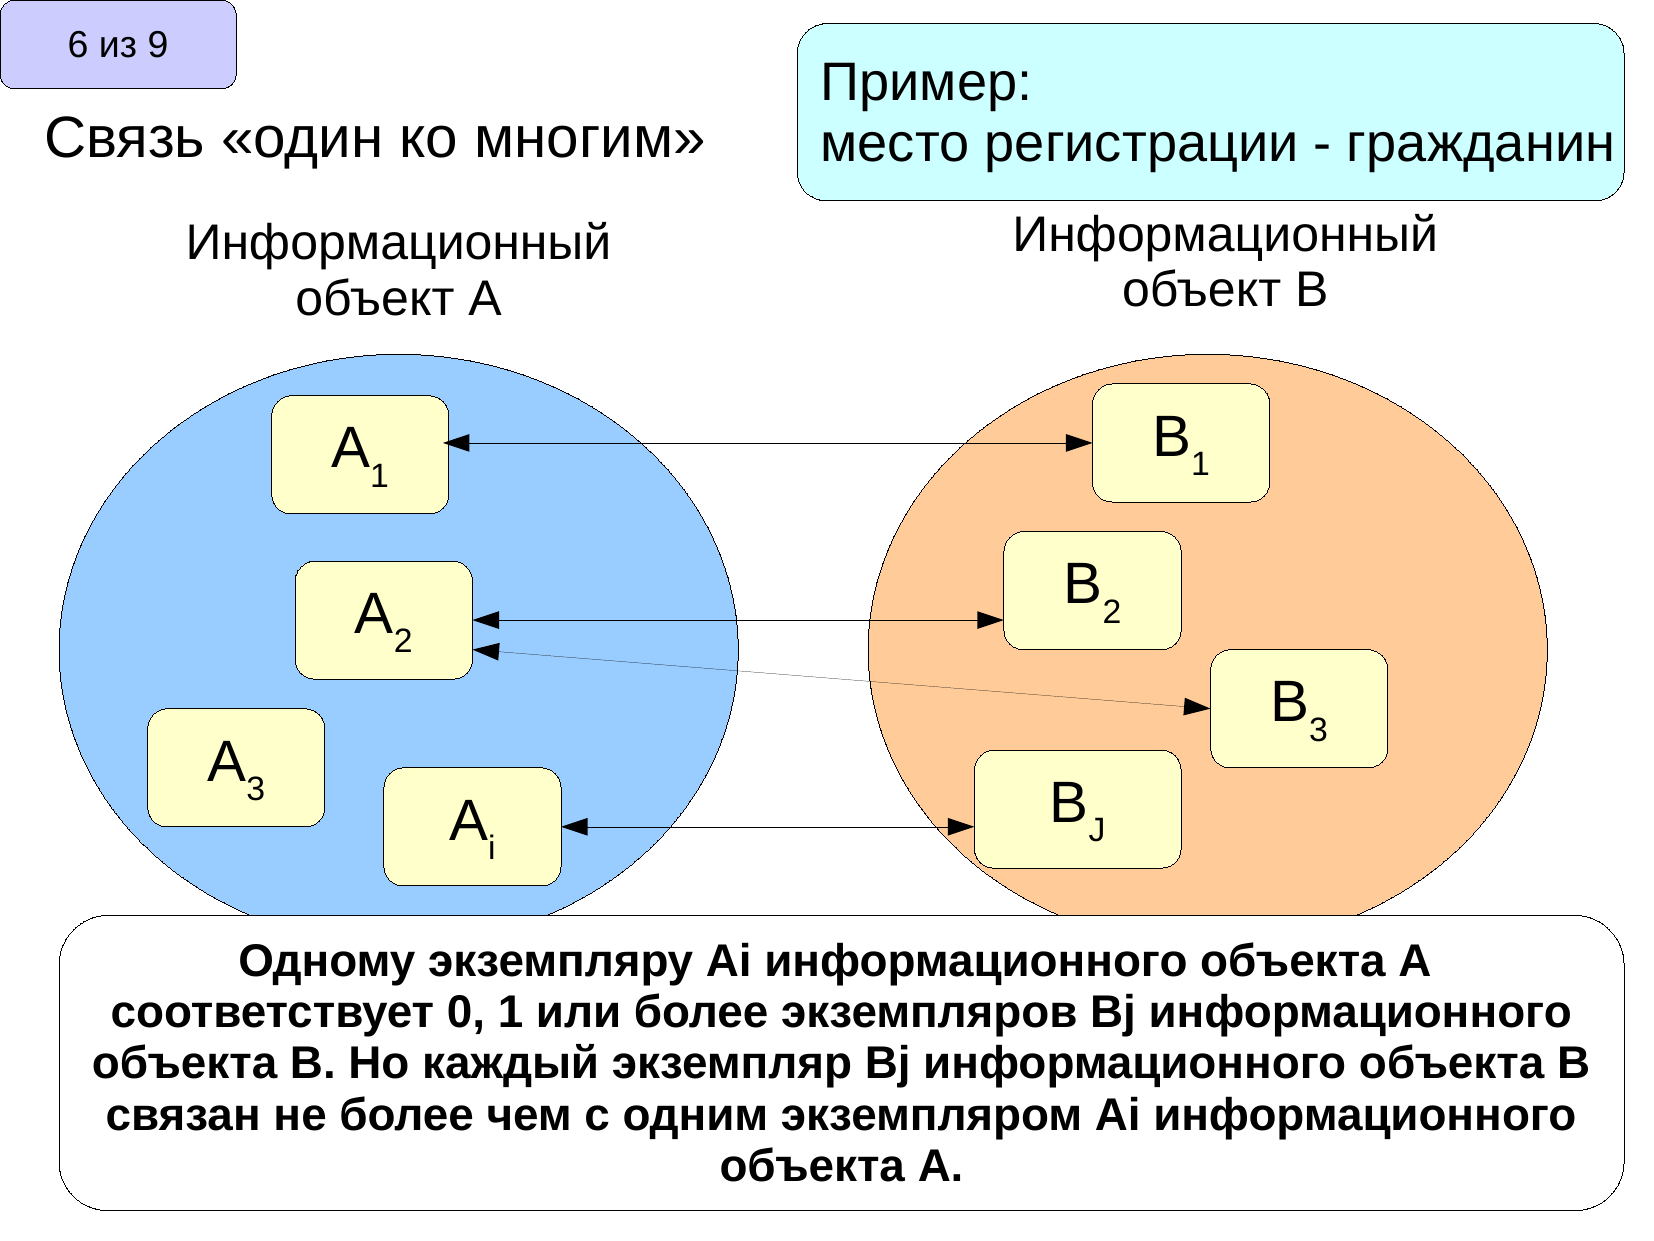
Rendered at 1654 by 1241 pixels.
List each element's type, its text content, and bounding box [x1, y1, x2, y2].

text_box [868, 354, 1548, 915]
text_box [473, 621, 739, 670]
text_box B2 [1003, 531, 1182, 650]
text_box [59, 354, 738, 915]
text_box A3 [147, 708, 325, 827]
text_box Информационный объект B [915, 201, 1536, 325]
text_box Одному экземпляру Аi информационного объекта А соответствует 0, 1 или более экземпляров Bj информационного объекта B. Но каждый экземпляр Bj информационного объекта B связан не более чем с одним экземпляром Ai информационного объекта А. [59, 915, 1625, 1211]
text_box Ai [383, 767, 562, 886]
text_box Пример: место регистрации - гражданин [797, 23, 1625, 201]
text_box BJ [974, 750, 1182, 869]
text_box Информационный объект А [88, 206, 709, 334]
text_box A1 [271, 395, 449, 514]
text_box B1 [1092, 383, 1270, 503]
text_box 6 из 9 [0, 0, 237, 89]
text_box Связь «один ко многим» [29, 97, 797, 178]
text_box B3 [1210, 649, 1388, 768]
text_box A2 [295, 561, 473, 680]
